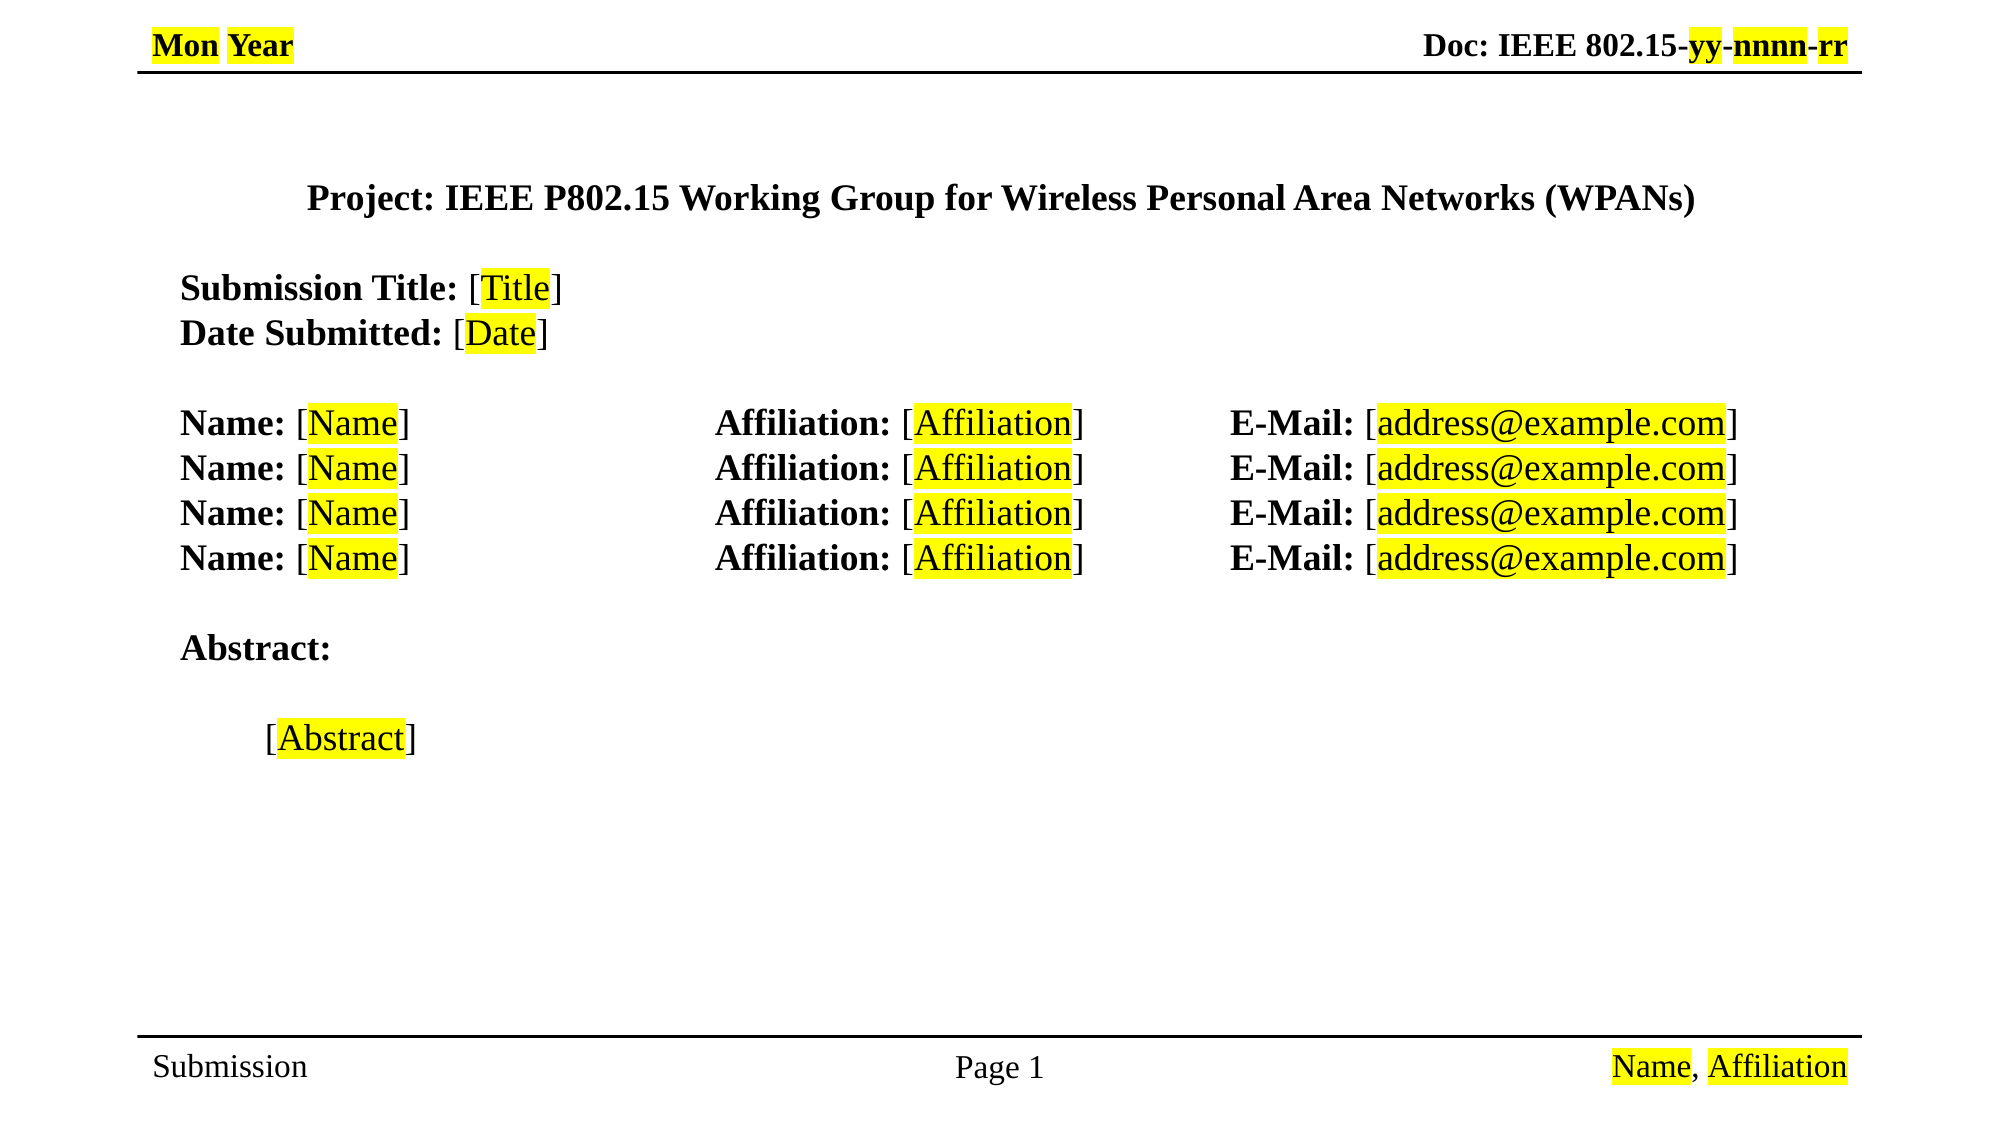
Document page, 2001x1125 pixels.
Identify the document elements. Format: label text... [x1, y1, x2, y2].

text_box Project: IEEE P802.15 Working Group for Wireless Personal Area Networks (WPANs) Submission Title: [Title] Date Submitted: [Date] Name: [Name] Affiliation: [Affiliation] E-Mail: [address@example.com] Name: [Name] Affiliation: [Affiliation] E-Mail: [address@example.com] Name: [Name] Affiliation: [Affiliation] E-Mail: [address@example.com] Name: [Name] Affiliation: [Affiliation] E-Mail: [address@example.com] Abstract: [Abstract] [165, 166, 1839, 811]
